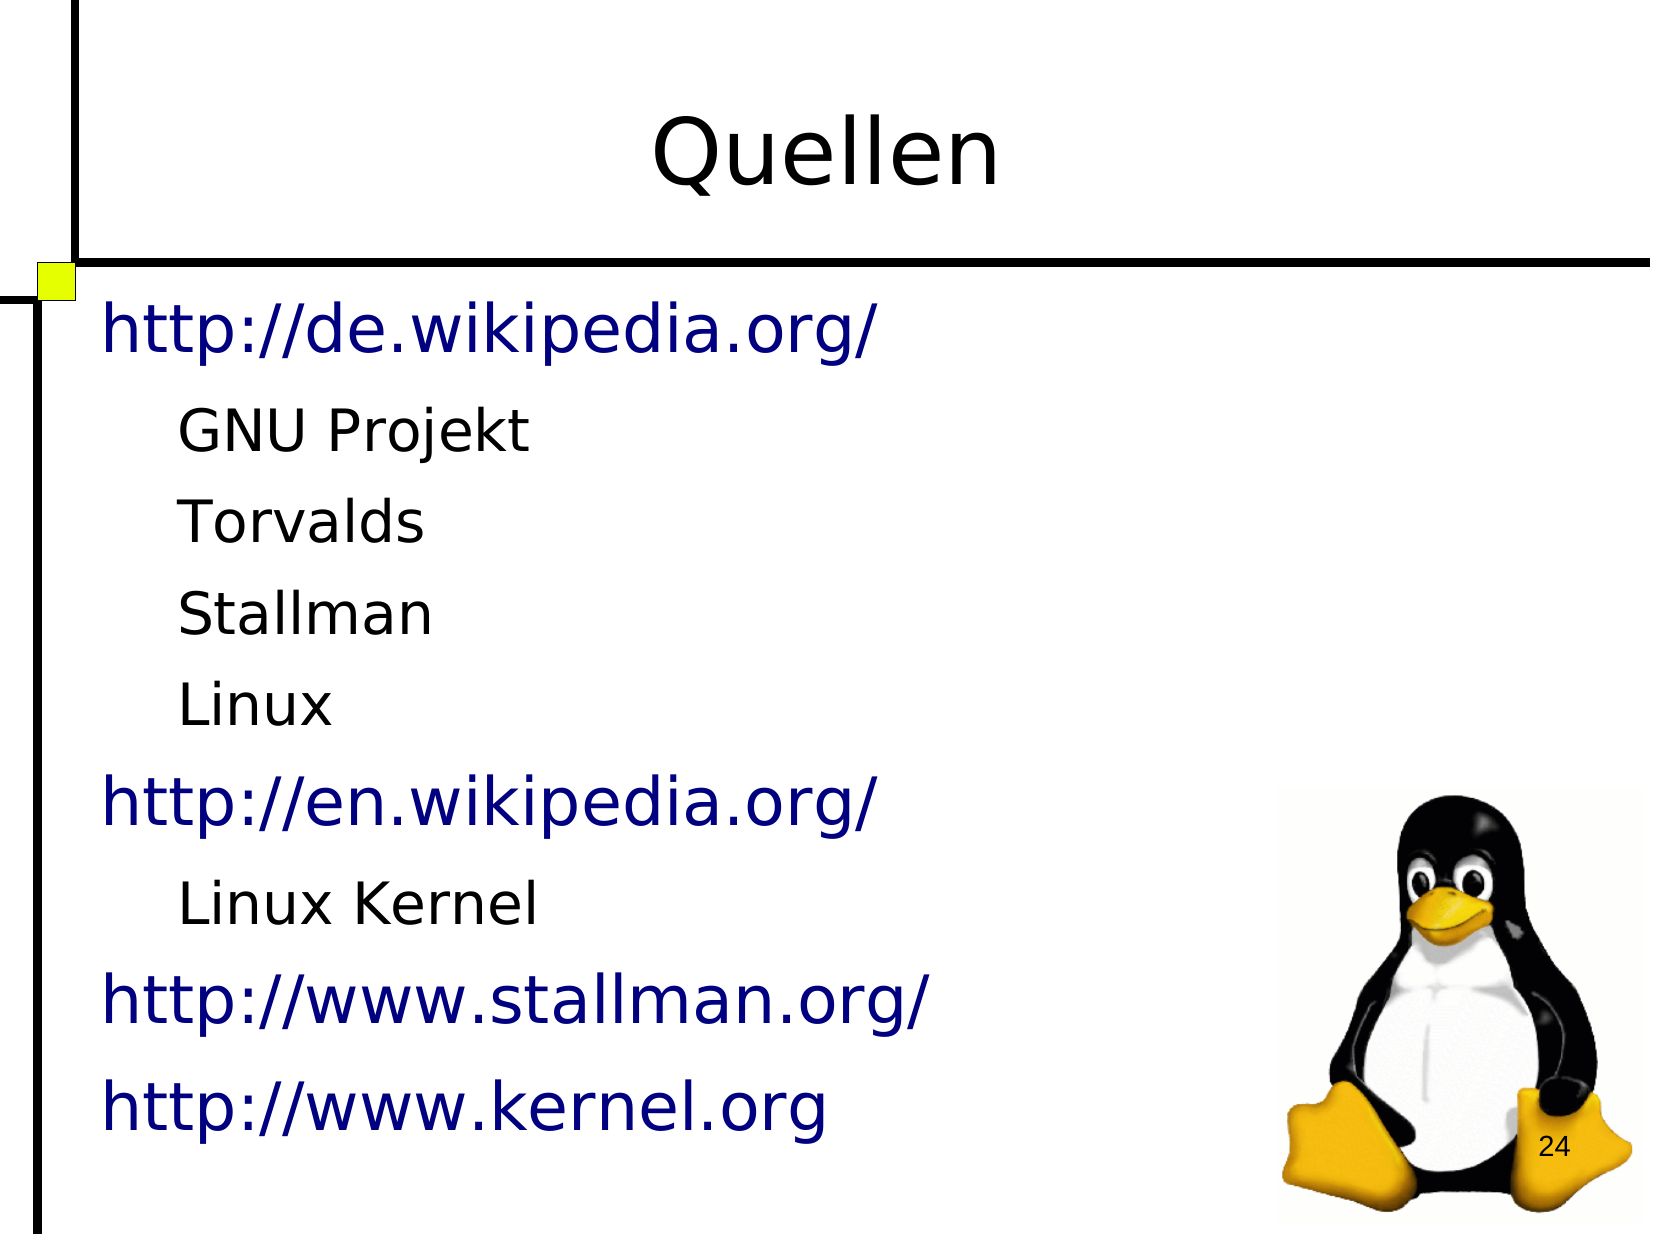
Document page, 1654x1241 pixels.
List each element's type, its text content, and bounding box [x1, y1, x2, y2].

picture [1275, 787, 1642, 1223]
list http://de.wikipedia.org/ GNU Projekt Torvalds Stallman Linux http://en.wikipedia.org/ Linux Kernel http://www.stallman.org/ http://www.kernel.org [82, 290, 1571, 1147]
title Quellen [82, 49, 1571, 257]
